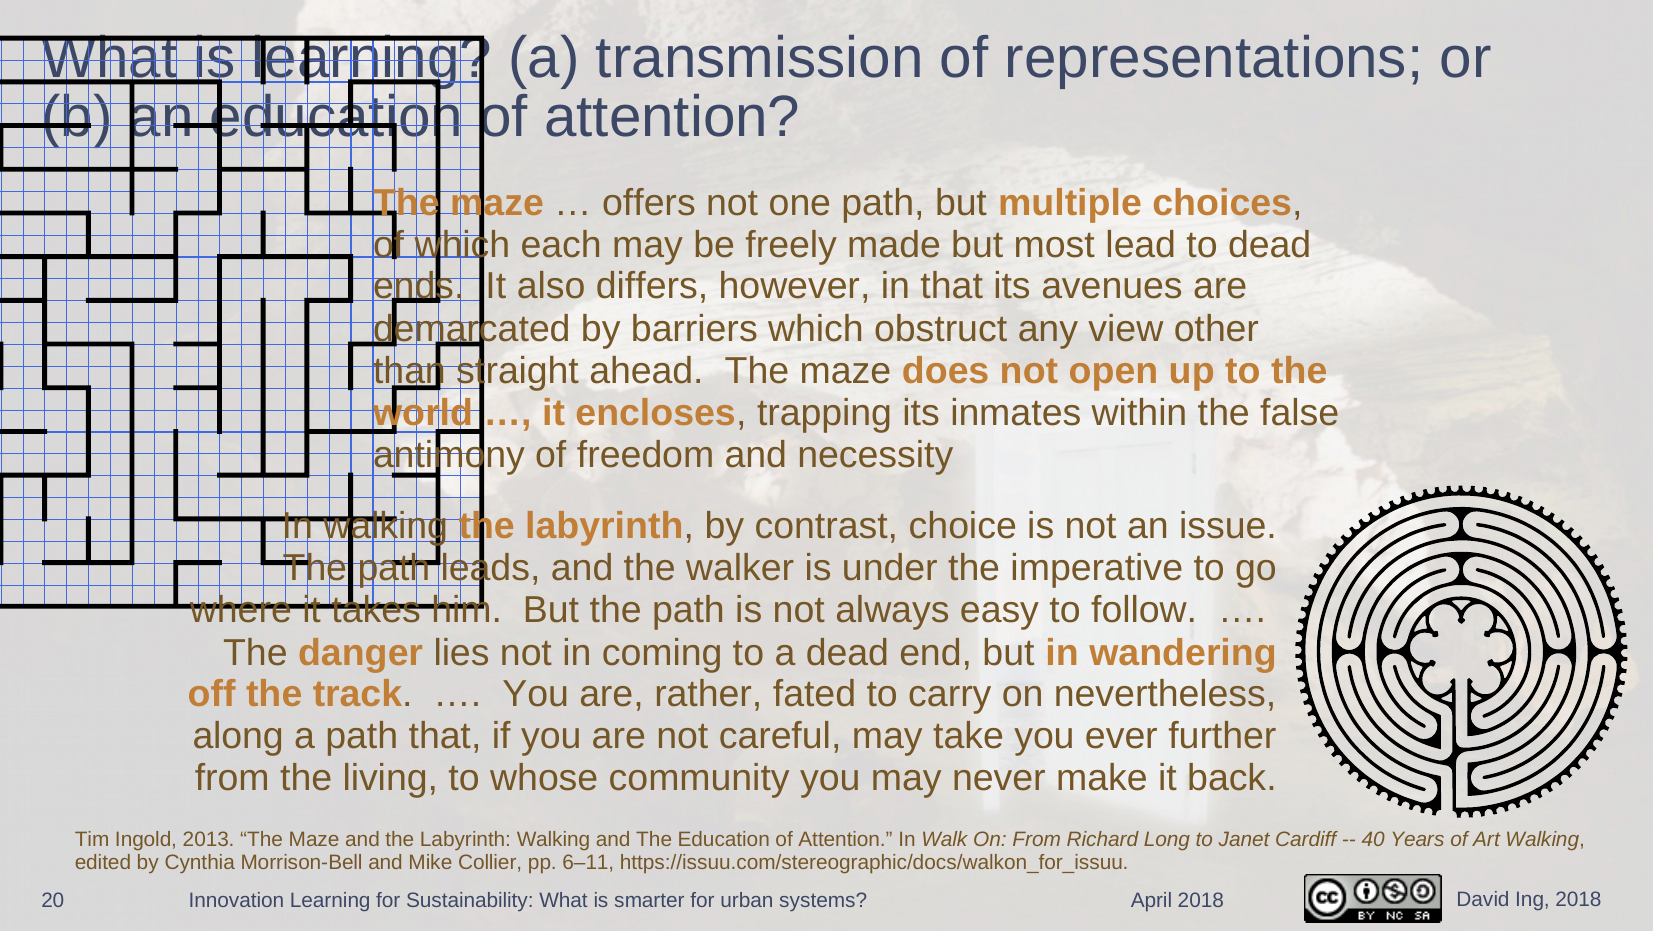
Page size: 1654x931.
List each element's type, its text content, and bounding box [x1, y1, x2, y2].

text_box In walking the labyrinth, by contrast, choice is not an issue. The path leads, and the walker is under the imperative to go where it takes him. But the path is not always easy to follow. …. The danger lies not in coming to a dead end, but in wandering off the track. …. You are, rather, fated to carry on nevertheless, along a path that, if you are not careful, may take you ever further from the living, to whose community you may never make it back. [172, 497, 1305, 807]
text_box Tim Ingold, 2013. “The Maze and the Labyrinth: Walking and The Education of Attention.” In Walk On: From Richard Long to Janet Cardiff -- 40 Years of Art Walking, edited by Cynthia Morrison-Bell and Mike Collier, pp. 6–11, https://issuu.com/stereographic/docs/walkon_for_issuu. [59, 820, 1608, 882]
text_box Value-elevating co-creation Providers and customer mutually experience, and then improve [0, 0, 1653, 931]
picture [0, 26, 493, 618]
title What is learning? (a) transmission of representations; or (b) an education of attention? [493, 30, 1613, 174]
text_box The maze … offers not one path, but multiple choices, of which each may be freely made but most lead to dead ends. It also differs, however, in that its avenues are demarcated by barriers which obstruct any view other than straight ahead. The maze does not open up to the world …, it encloses, trapping its inmates within the false antimony of freedom and necessity [358, 173, 1355, 483]
picture [1295, 485, 1650, 840]
picture [1304, 882, 1442, 923]
